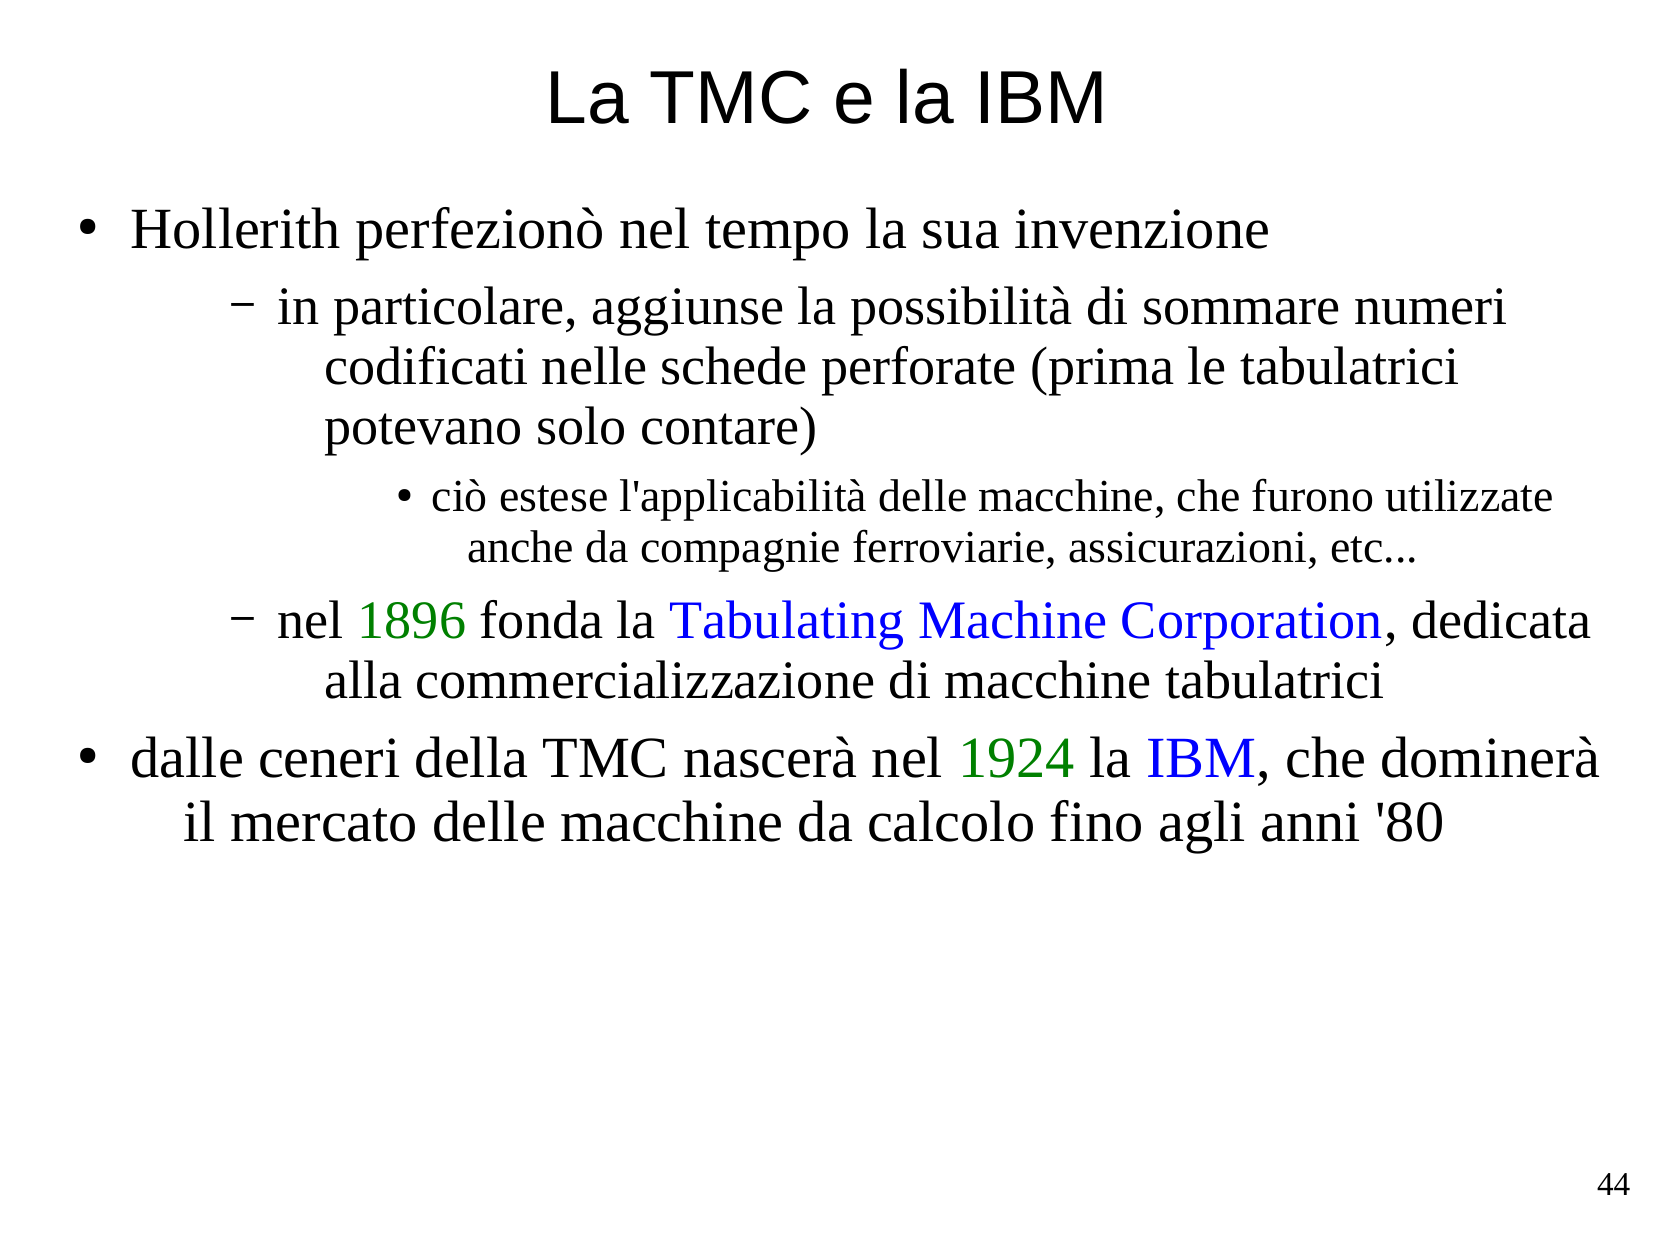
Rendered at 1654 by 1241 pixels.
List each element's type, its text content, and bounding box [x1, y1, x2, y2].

title La TMC e la IBM [37, 30, 1617, 166]
list Hollerith perfezionò nel tempo la sua invenzione in particolare, aggiunse la possibilità di sommare numeri codificati nelle schede perforate (prima le tabulatrici potevano solo contare) ciò estese l'applicabilità delle macchine, che furono utilizzate anche da compagnie ferroviarie, assicurazioni, etc... nel 1896 fonda la Tabulating Machine Corporation, dedicata alla commercializzazione di macchine tabulatrici dalle ceneri della TMC nascerà nel 1924 la IBM, che dominerà il mercato delle macchine da calcolo fino agli anni '80 [42, 196, 1612, 1187]
